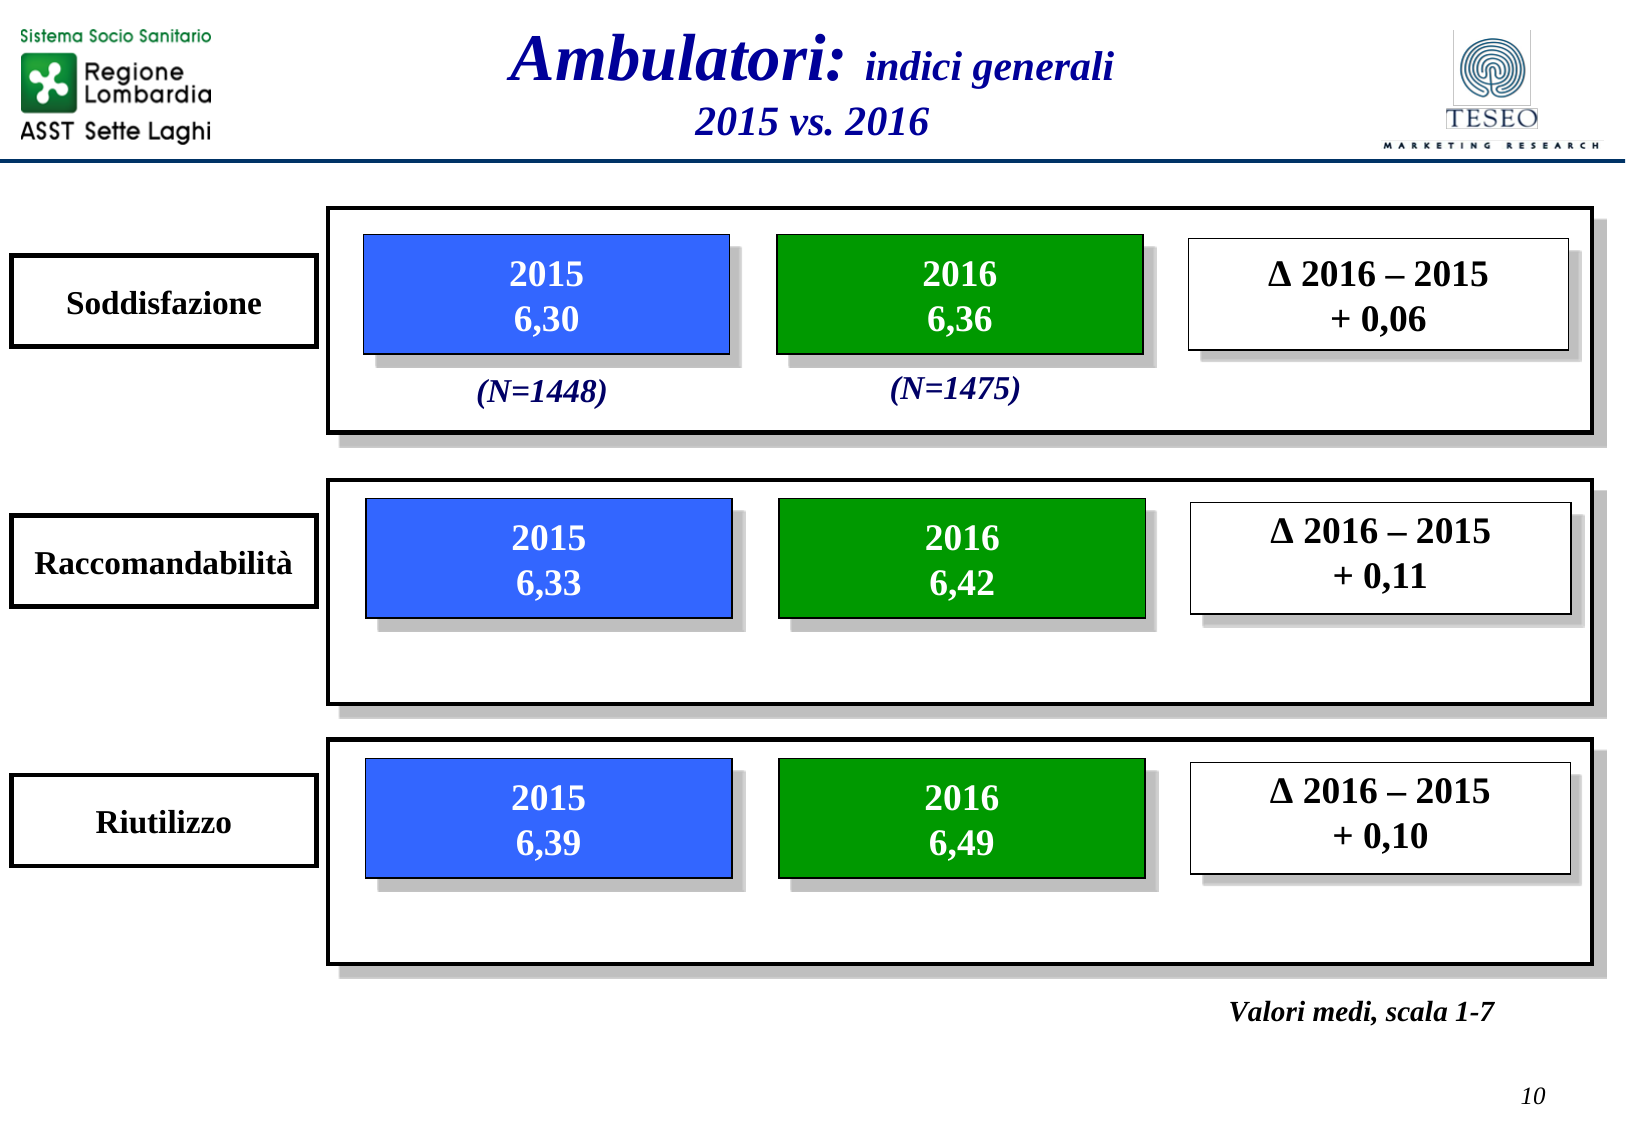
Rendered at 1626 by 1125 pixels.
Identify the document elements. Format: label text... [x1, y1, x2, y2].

text_box 2016 6,36 [776, 234, 1143, 354]
text_box [328, 479, 1592, 705]
text_box Riutilizzo [11, 774, 317, 867]
text_box 2015 6,39 [365, 758, 732, 878]
text_box [328, 208, 1592, 433]
text_box (N=1475) [874, 358, 1037, 415]
text_box Δ 2016 – 2015 + 0,11 [1190, 502, 1571, 614]
text_box Raccomandabilità [11, 515, 317, 607]
text_box 2015 6,33 [365, 498, 733, 619]
text_box Valori medi, scala 1-7 [1213, 984, 1510, 1036]
text_box Δ 2016 – 2015 + 0,06 [1188, 238, 1569, 351]
text_box 2016 6,49 [778, 758, 1146, 878]
text_box 2016 6,42 [779, 498, 1146, 619]
text_box 2015 6,30 [363, 234, 730, 354]
text_box [328, 739, 1592, 965]
picture [21, 26, 211, 148]
text_box Ambulatori: indici generali 2015 vs. 2016 [196, 16, 1429, 142]
picture [1381, 30, 1604, 149]
text_box (N=1448) [461, 361, 623, 418]
text_box Soddisfazione [11, 255, 317, 347]
text_box Δ 2016 – 2015 + 0,10 [1190, 762, 1571, 874]
